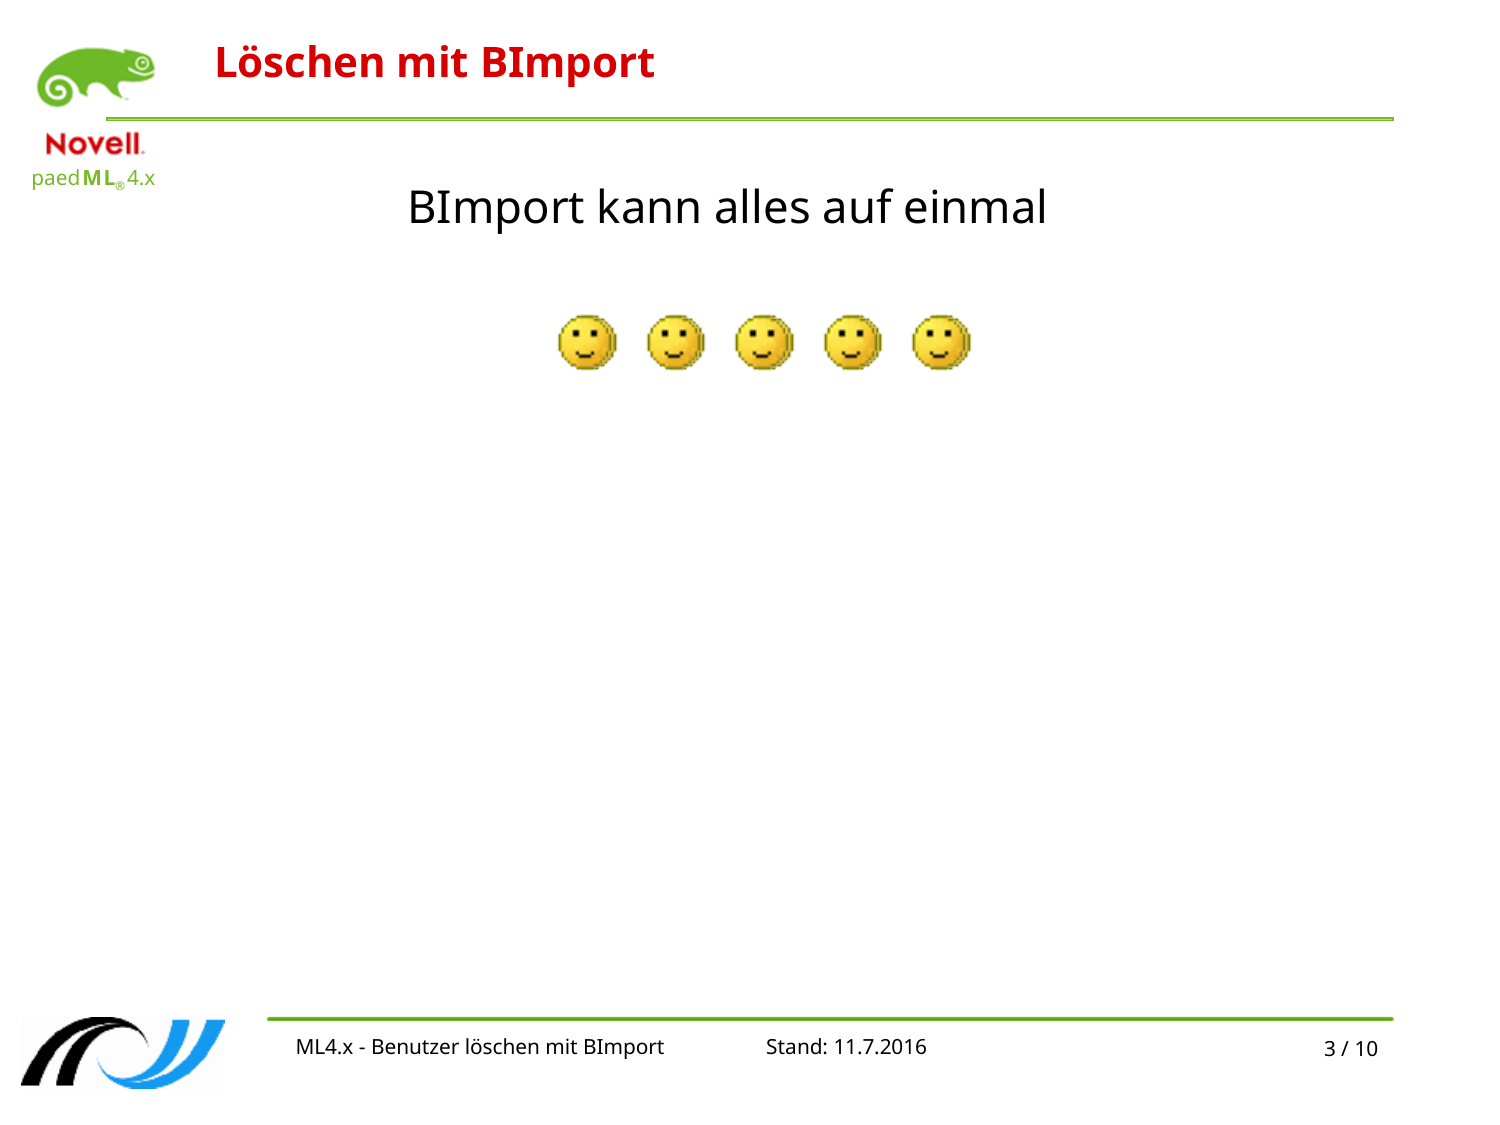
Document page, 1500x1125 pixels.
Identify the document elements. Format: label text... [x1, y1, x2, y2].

picture [21, 1017, 225, 1089]
list BImport kann alles auf einmal [407, 174, 1093, 266]
picture [24, 32, 167, 175]
title Löschen mit BImport [214, 16, 1393, 108]
picture [645, 313, 709, 374]
picture [556, 313, 621, 374]
picture [822, 313, 886, 374]
picture [910, 313, 975, 374]
picture [733, 313, 798, 374]
